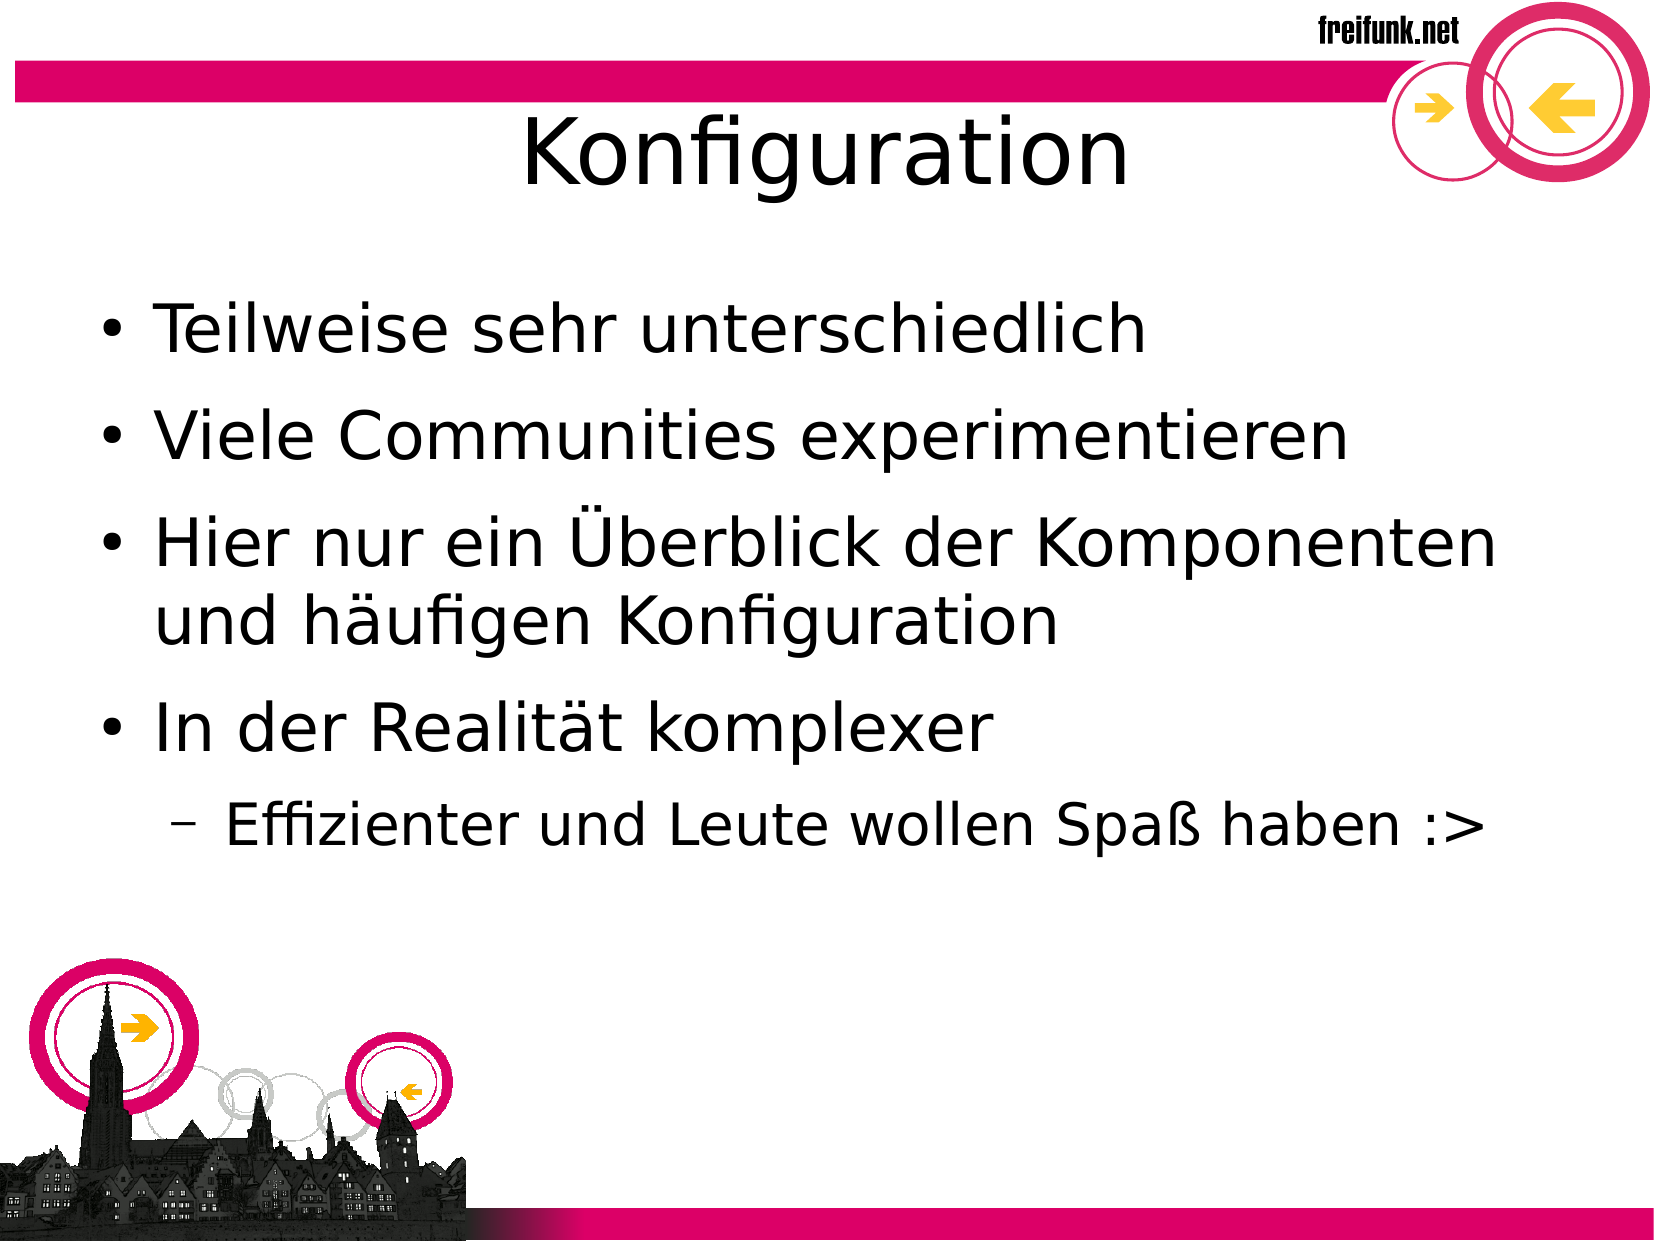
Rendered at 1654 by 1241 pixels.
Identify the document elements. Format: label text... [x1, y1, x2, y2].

list Teilweise sehr unterschiedlich Viele Communities experimentieren Hier nur ein Überblick der Komponenten und häufigen Konfiguration In der Realität komplexer Effizienter und Leute wollen Spaß haben :> [82, 290, 1571, 1010]
title Konfiguration [82, 49, 1571, 257]
